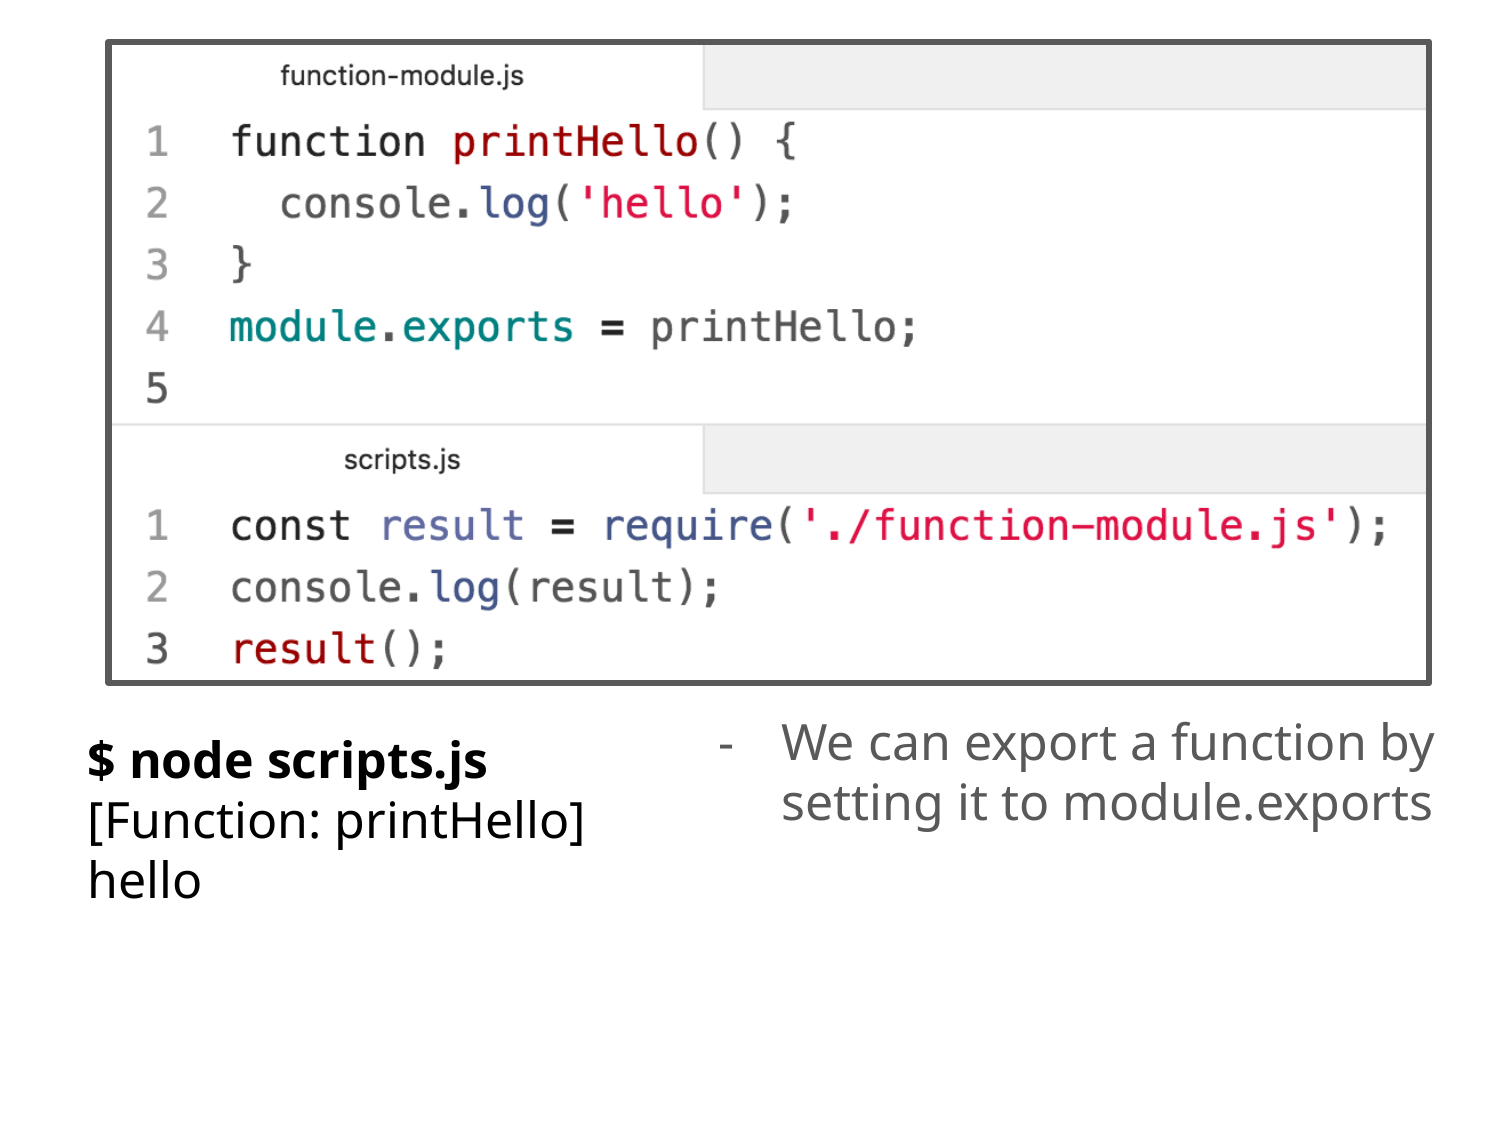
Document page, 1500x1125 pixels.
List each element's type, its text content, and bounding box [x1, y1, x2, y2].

list We can export a function by setting it to module.exports [691, 695, 1459, 1022]
picture [111, 44, 1427, 680]
text_box $ node scripts.js [Function: printHello] hello [72, 713, 691, 901]
